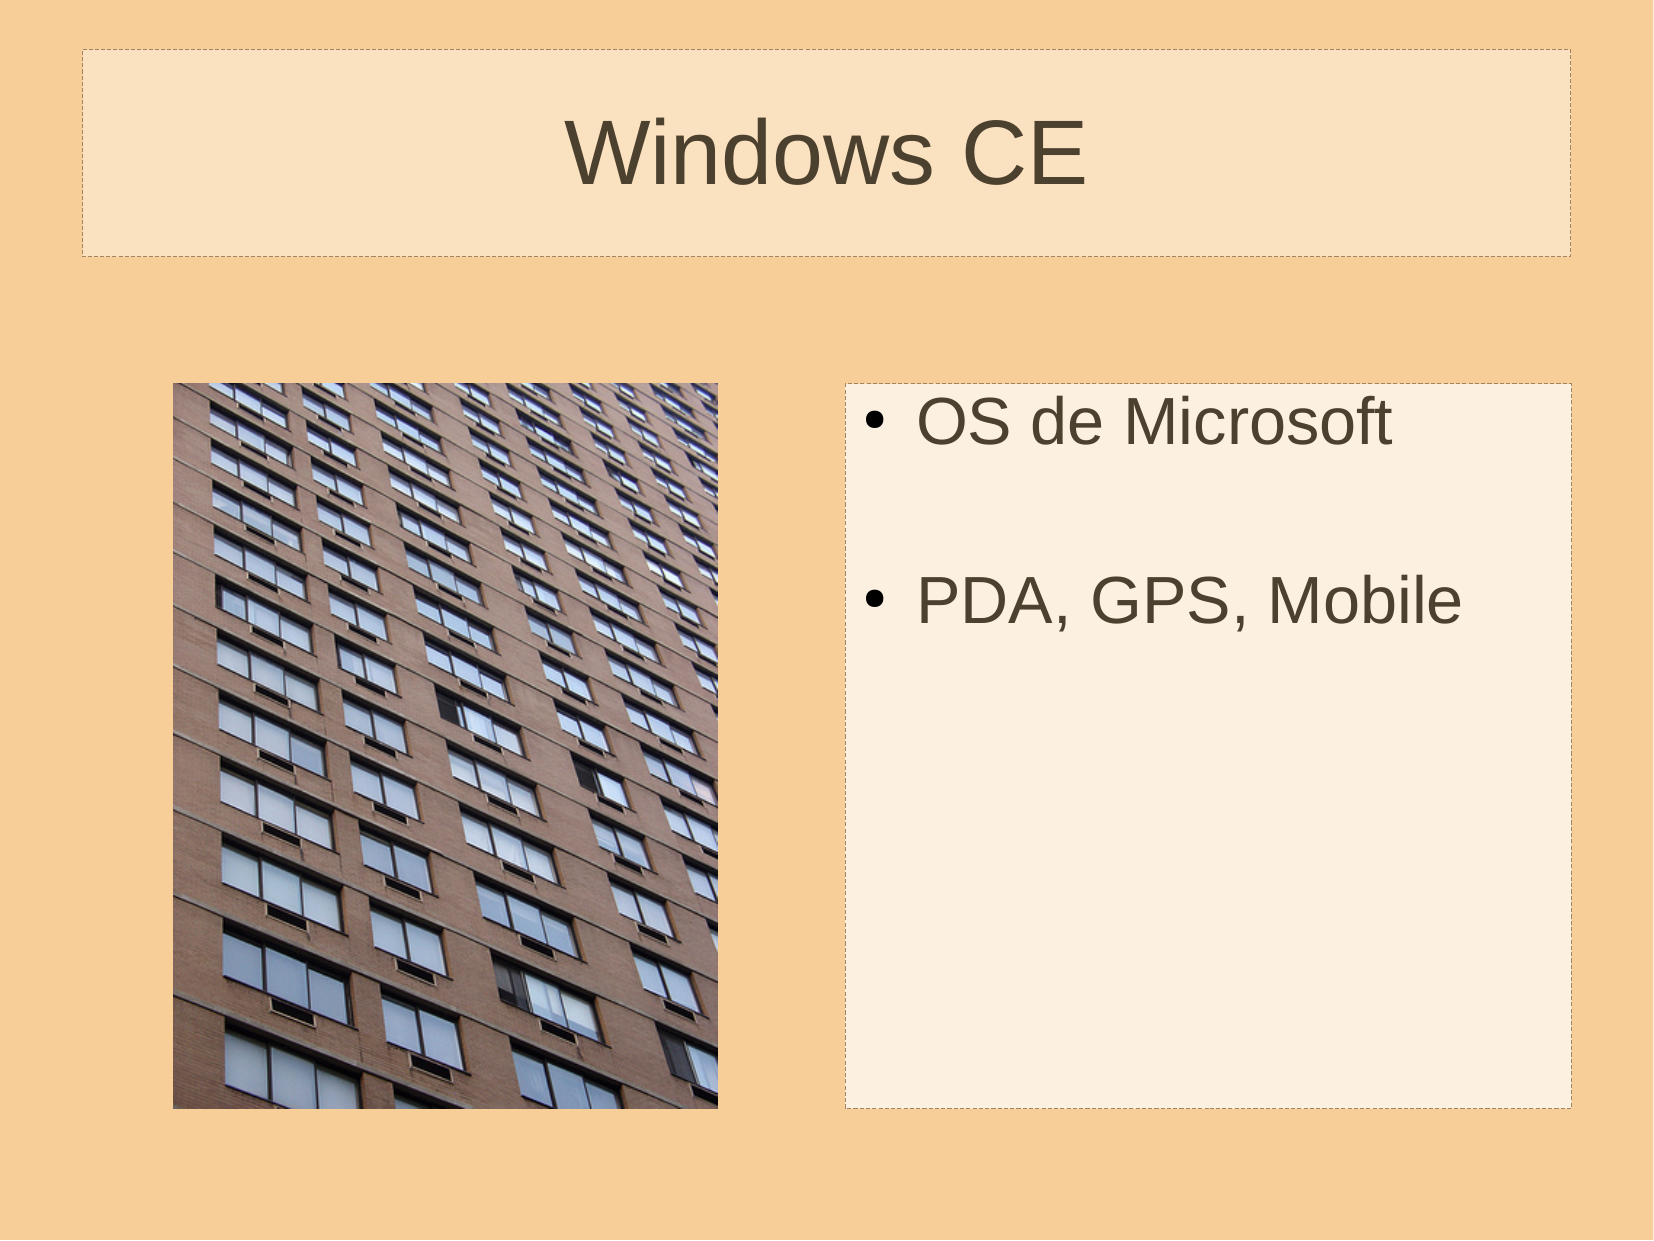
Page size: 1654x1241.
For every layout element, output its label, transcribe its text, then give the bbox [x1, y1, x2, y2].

title Windows CE [82, 49, 1571, 257]
picture [173, 383, 718, 1109]
list OS de Microsoft PDA, GPS, Mobile [845, 383, 1572, 1109]
